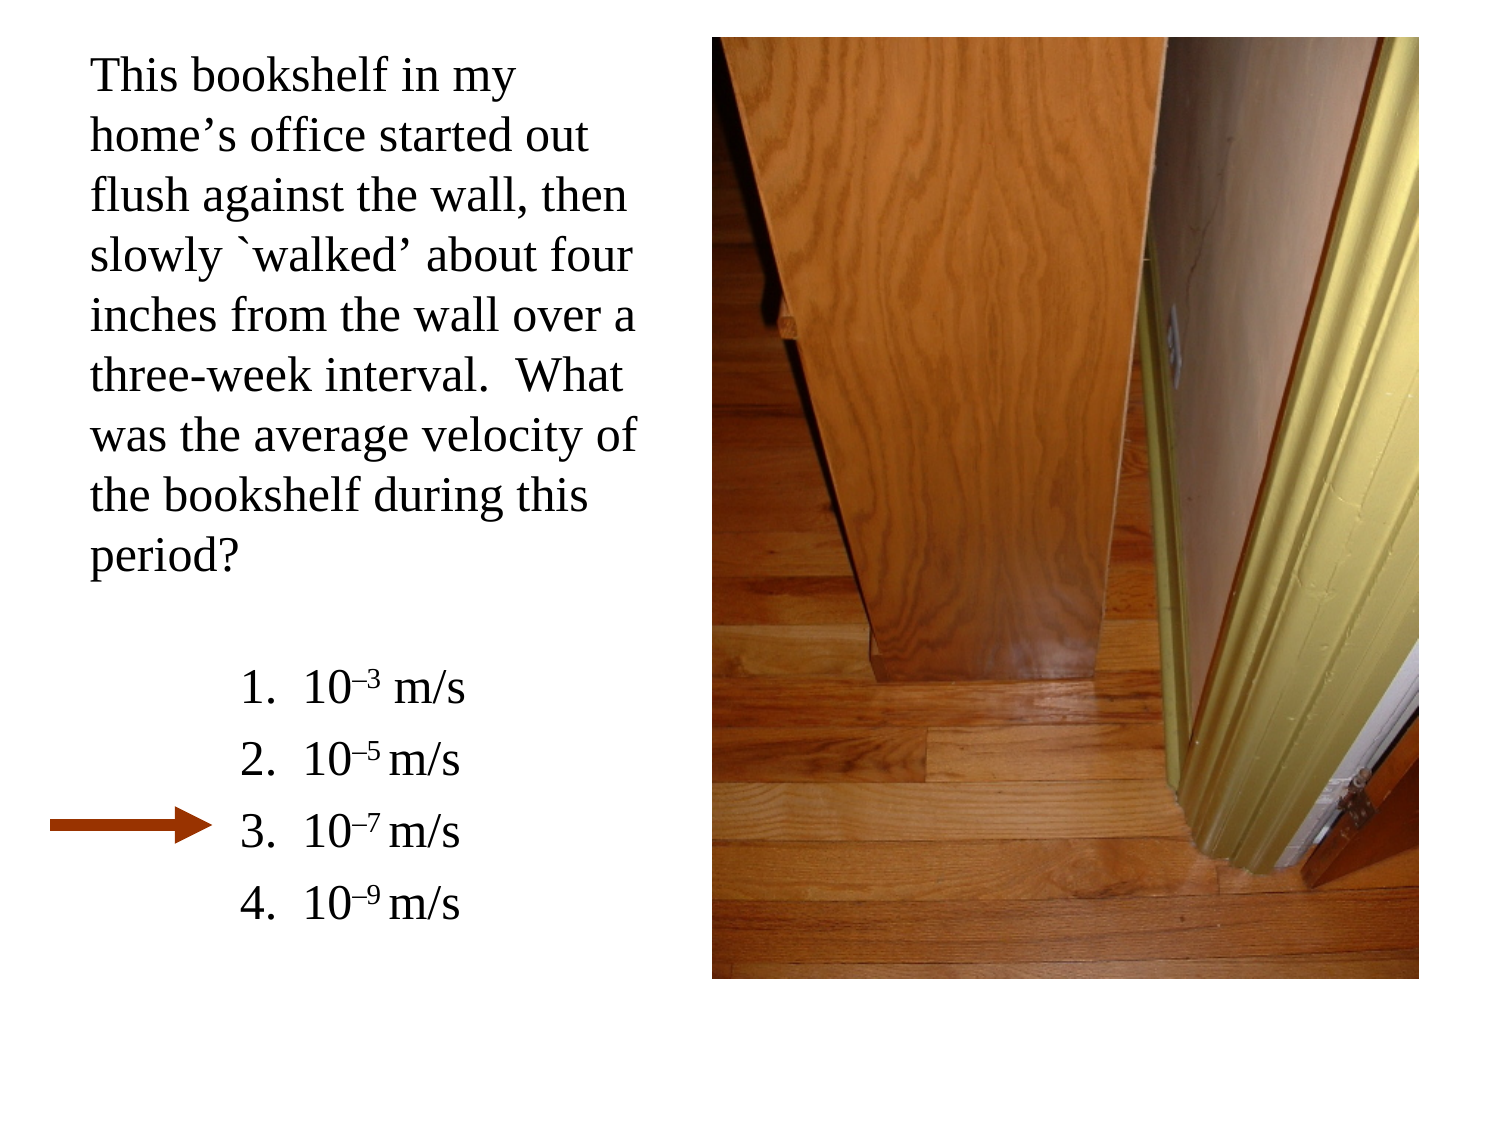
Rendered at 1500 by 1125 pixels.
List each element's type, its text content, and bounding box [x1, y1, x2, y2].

picture [712, 37, 1419, 979]
text_box This bookshelf in my home’s office started out flush against the wall, then slowly `walked’ about four inches from the wall over a three-week interval. What was the average velocity of the bookshelf during this period? 1. 10–3 m/s 2. 10–5 m/s 3. 10–7 m/s 4. 10–9 m/s [75, 33, 676, 938]
